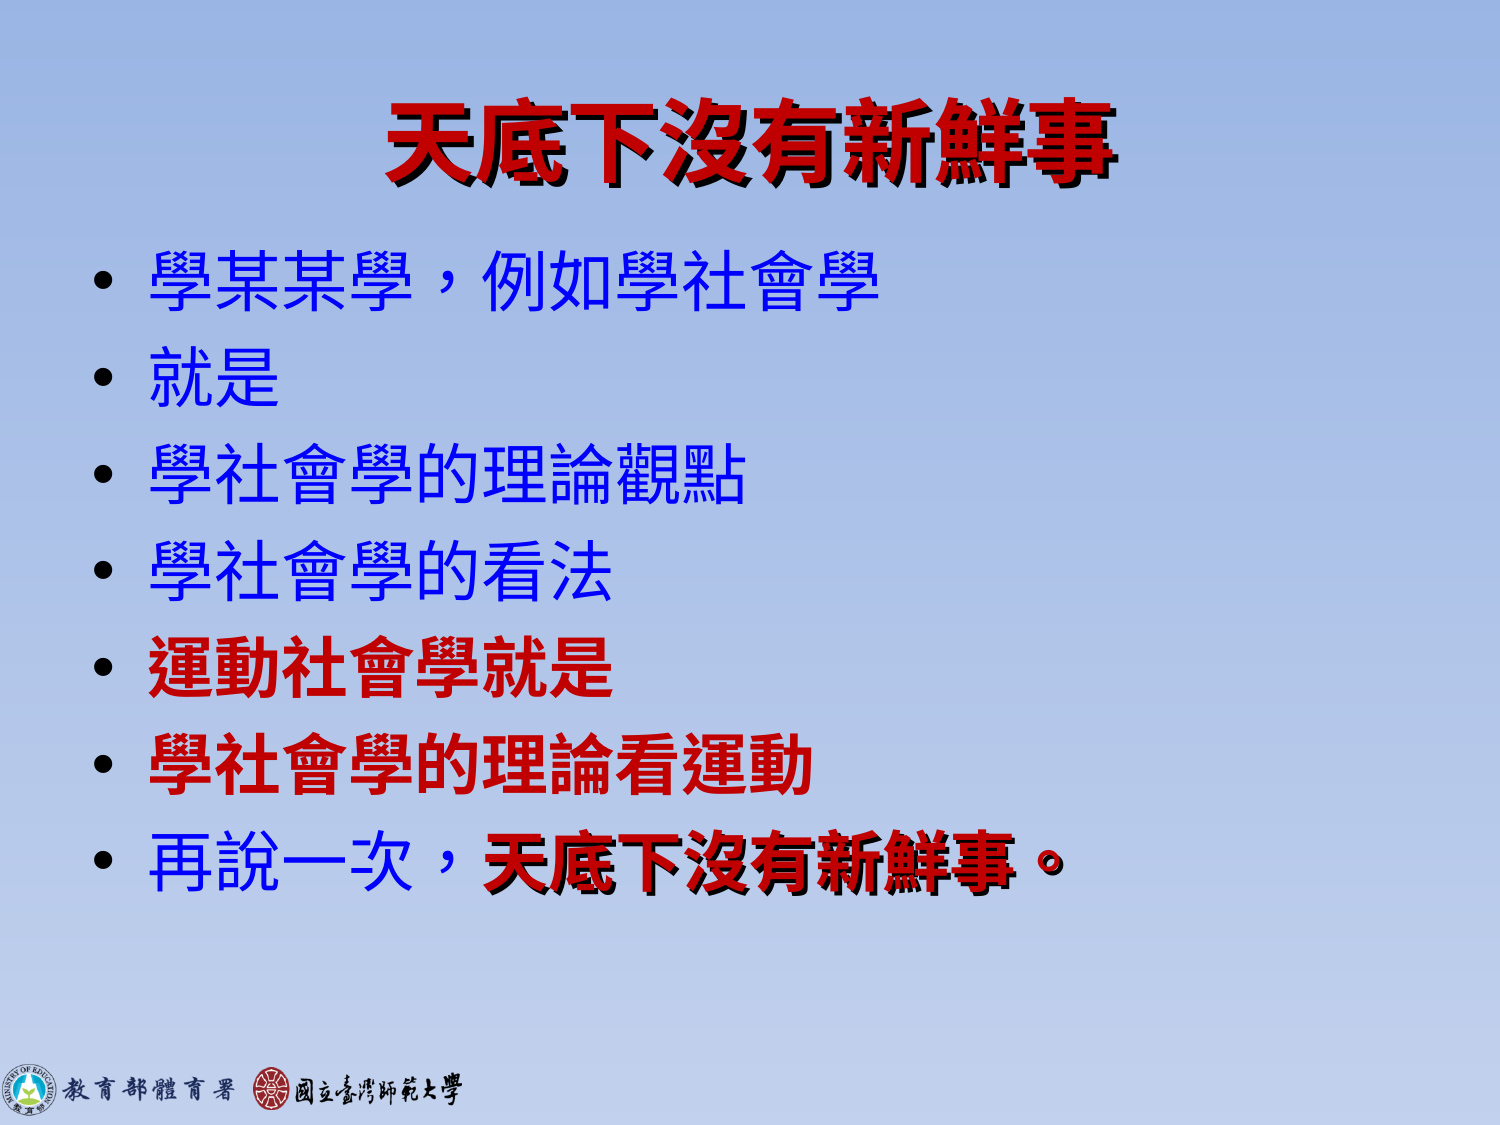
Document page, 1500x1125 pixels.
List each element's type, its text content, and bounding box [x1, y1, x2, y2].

list 學某某學，例如學社會學 就是 學社會學的理論觀點 學社會學的看法 運動社會學就是 學社會學的理論看運動 再說一次，天底下沒有新鮮事。 [76, 231, 1427, 975]
title 天底下沒有新鮮事 [75, 45, 1426, 233]
